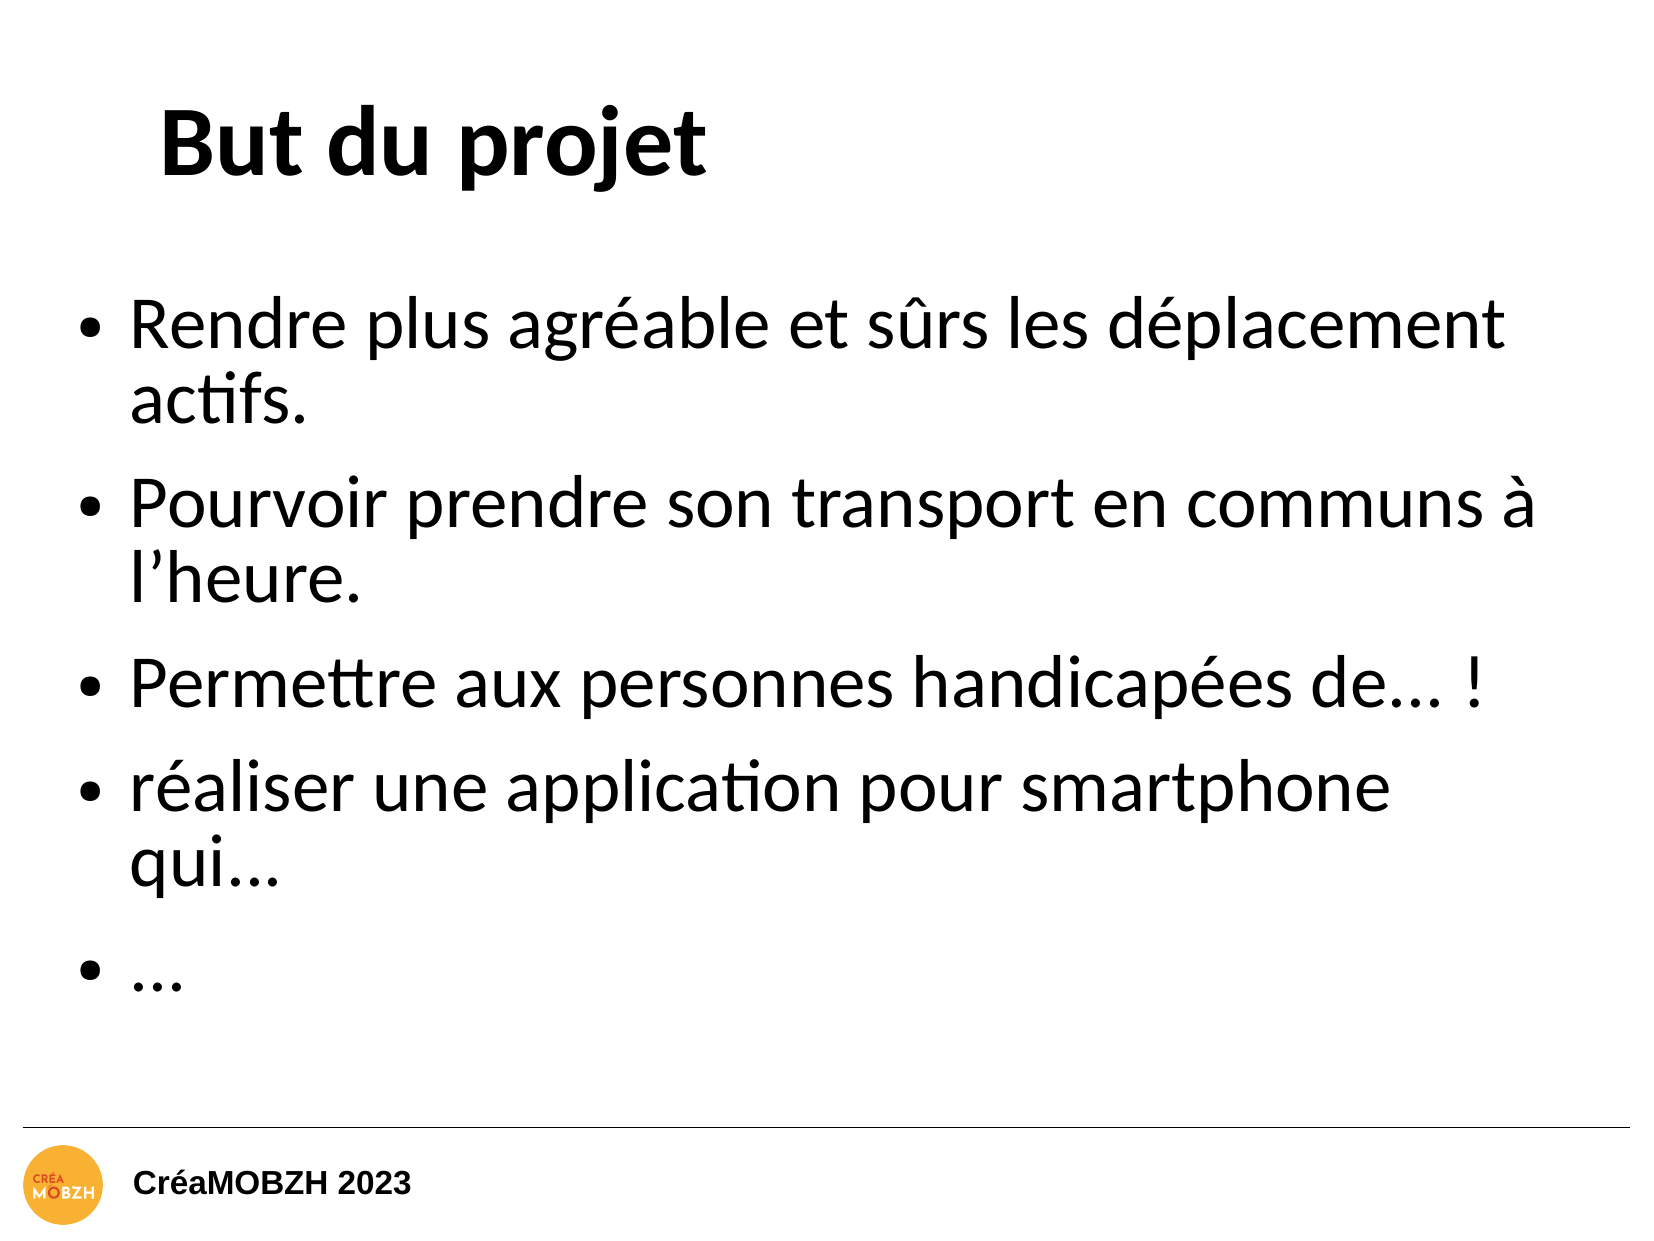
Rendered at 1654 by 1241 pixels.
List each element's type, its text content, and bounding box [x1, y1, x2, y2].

title But du projet [11, 47, 1347, 255]
text_box CréaMOBZH 2023 [118, 1157, 1040, 1210]
picture [23, 1145, 103, 1225]
list Rendre plus agréable et sûrs les déplacement actifs. Pourvoir prendre son transport en communs à l’heure. Permettre aux personnes handicapées de... ! réaliser une application pour smartphone qui... ... [59, 291, 1548, 1111]
